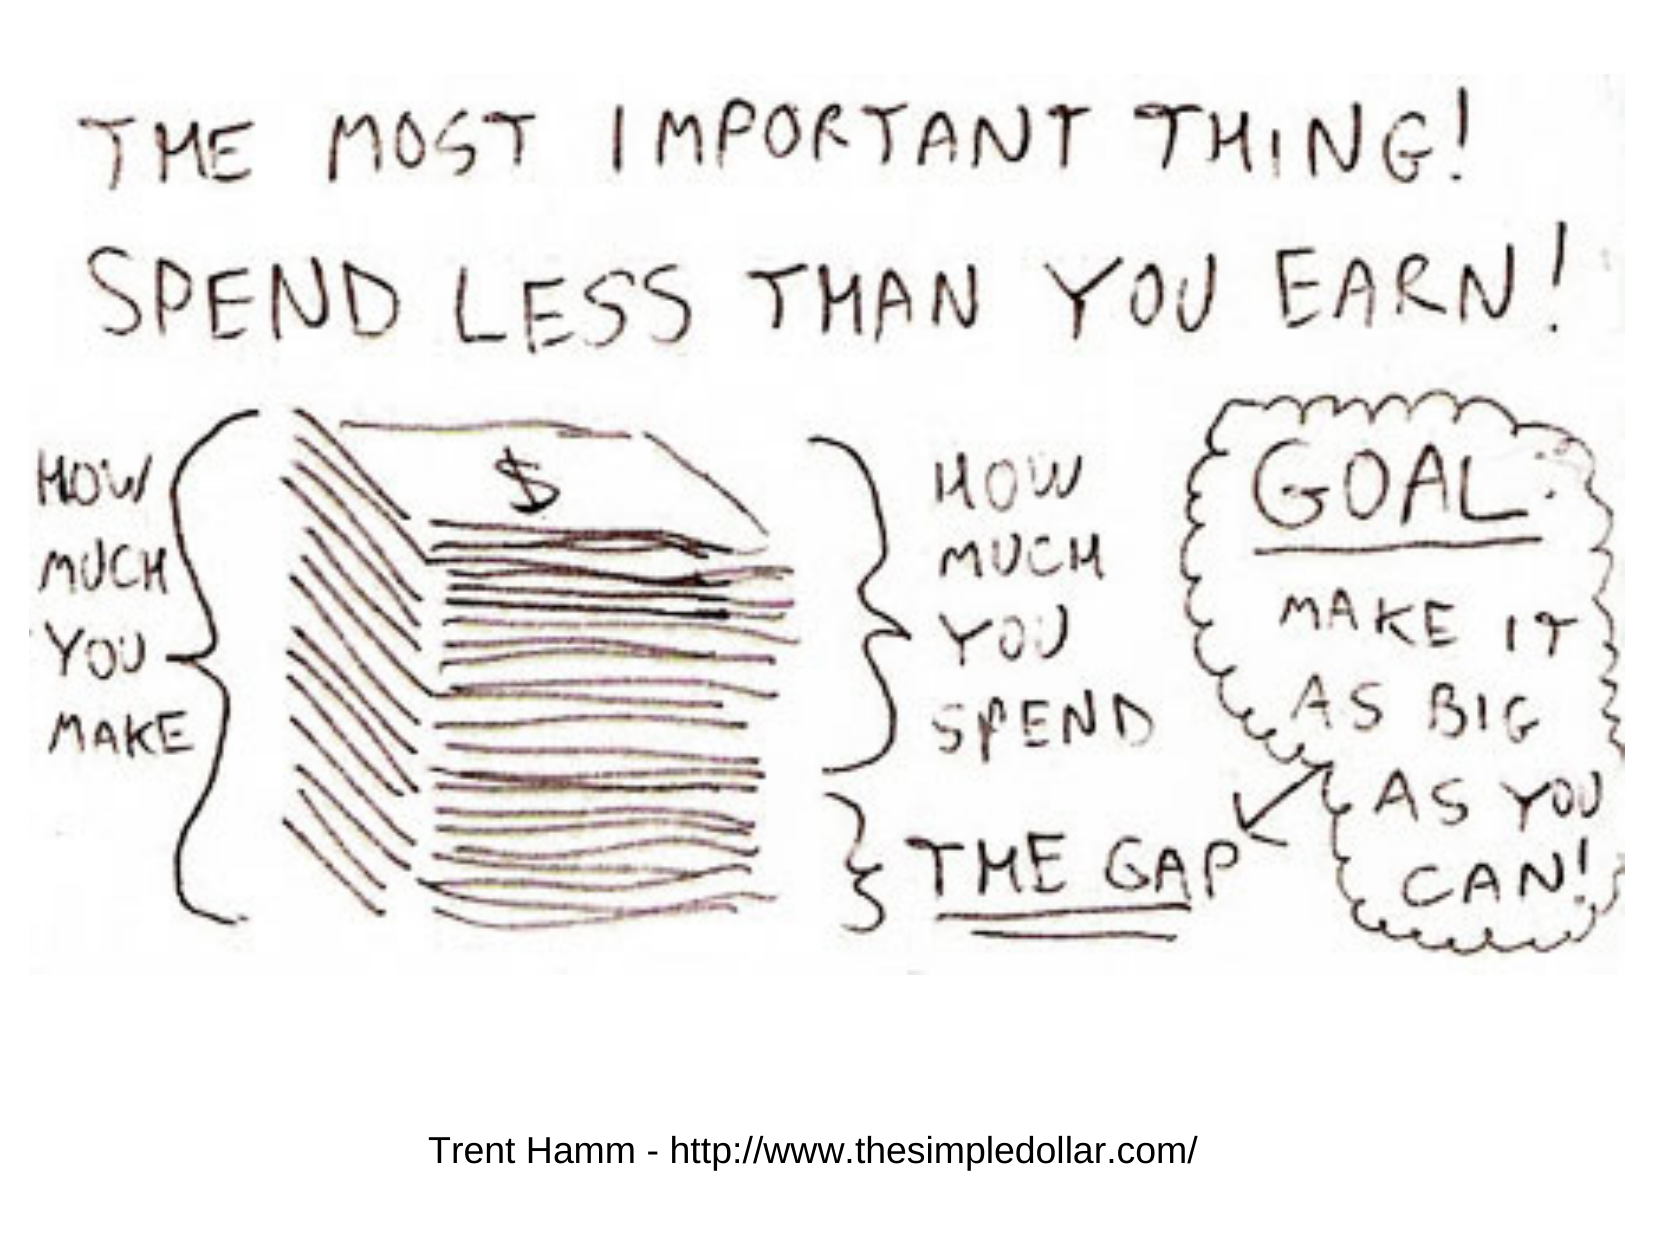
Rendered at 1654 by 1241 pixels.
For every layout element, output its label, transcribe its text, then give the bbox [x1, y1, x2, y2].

text_box Trent Hamm - http://www.thesimpledollar.com/ [413, 1122, 1214, 1179]
picture [29, 74, 1625, 975]
